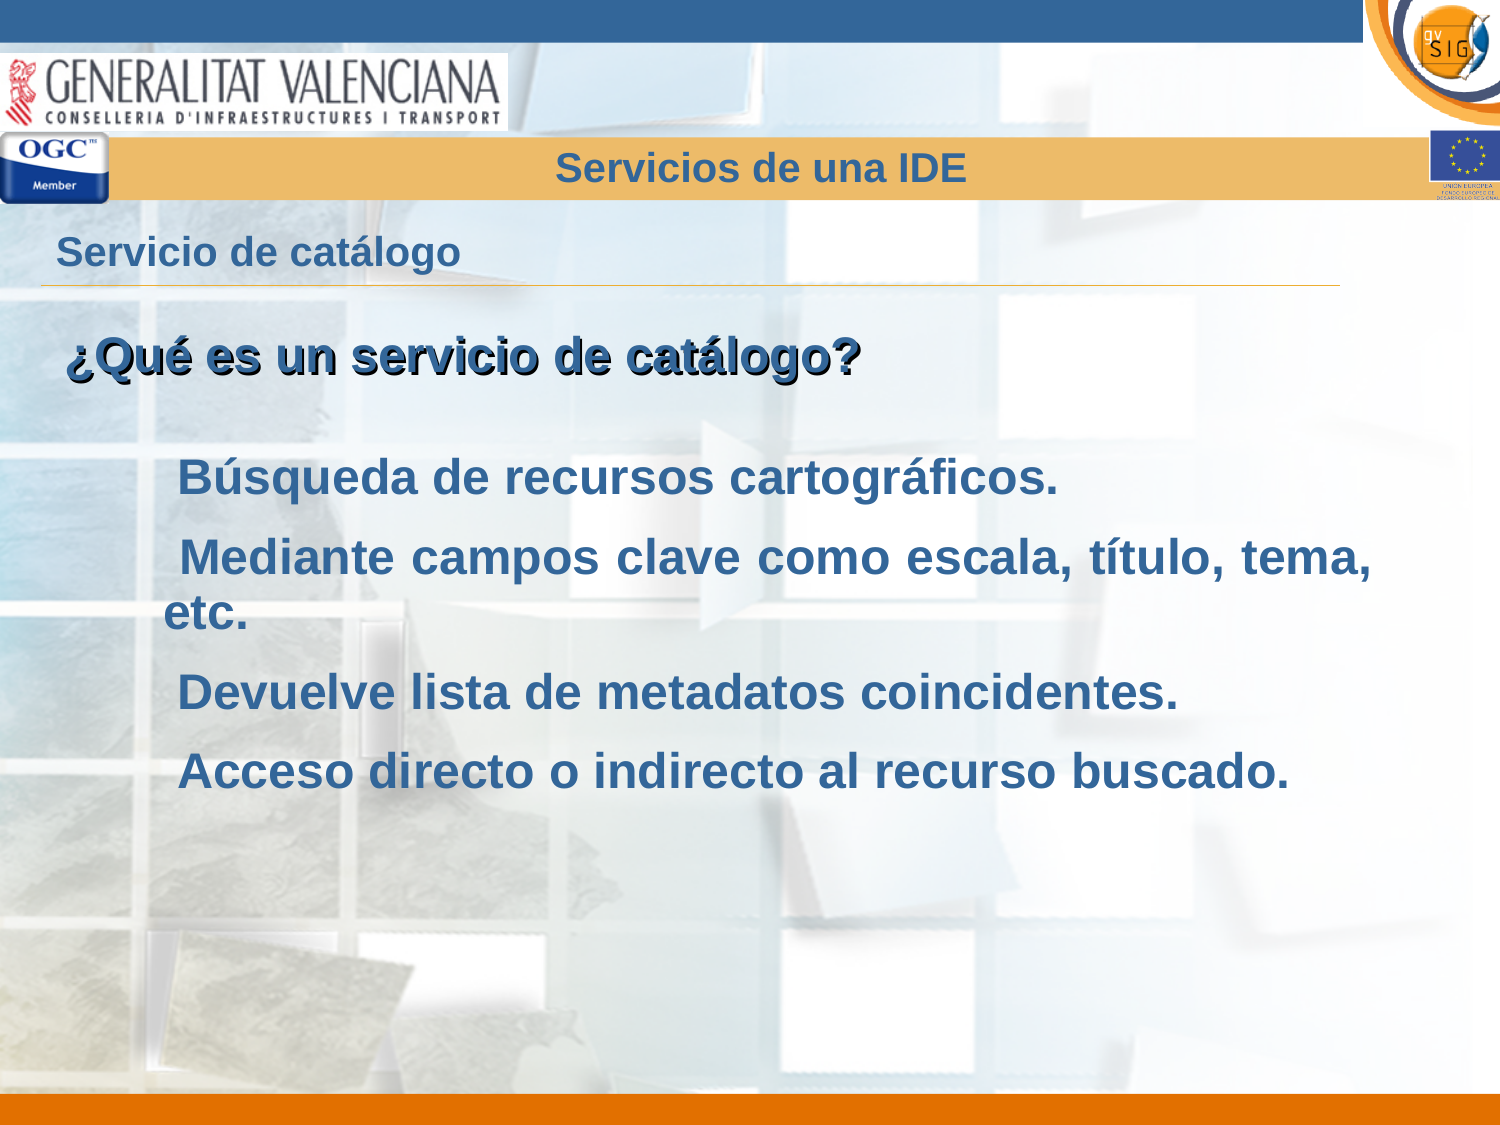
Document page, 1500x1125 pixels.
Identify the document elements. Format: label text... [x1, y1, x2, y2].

text_box Servicios de una IDE [145, 146, 1389, 202]
picture [0, 132, 109, 204]
picture [1429, 129, 1500, 200]
text_box Búsqueda de recursos cartográficos. Mediante campos clave como escala, título, tema, etc. Devuelve lista de metadatos coincidentes. Acceso directo o indirecto al recurso buscado. [148, 441, 1407, 954]
picture [0, 53, 508, 131]
picture [1363, 0, 1500, 127]
text_box ¿Qué es un servicio de catálogo? [49, 322, 1021, 395]
text_box Servicio de catálogo [41, 222, 1197, 286]
